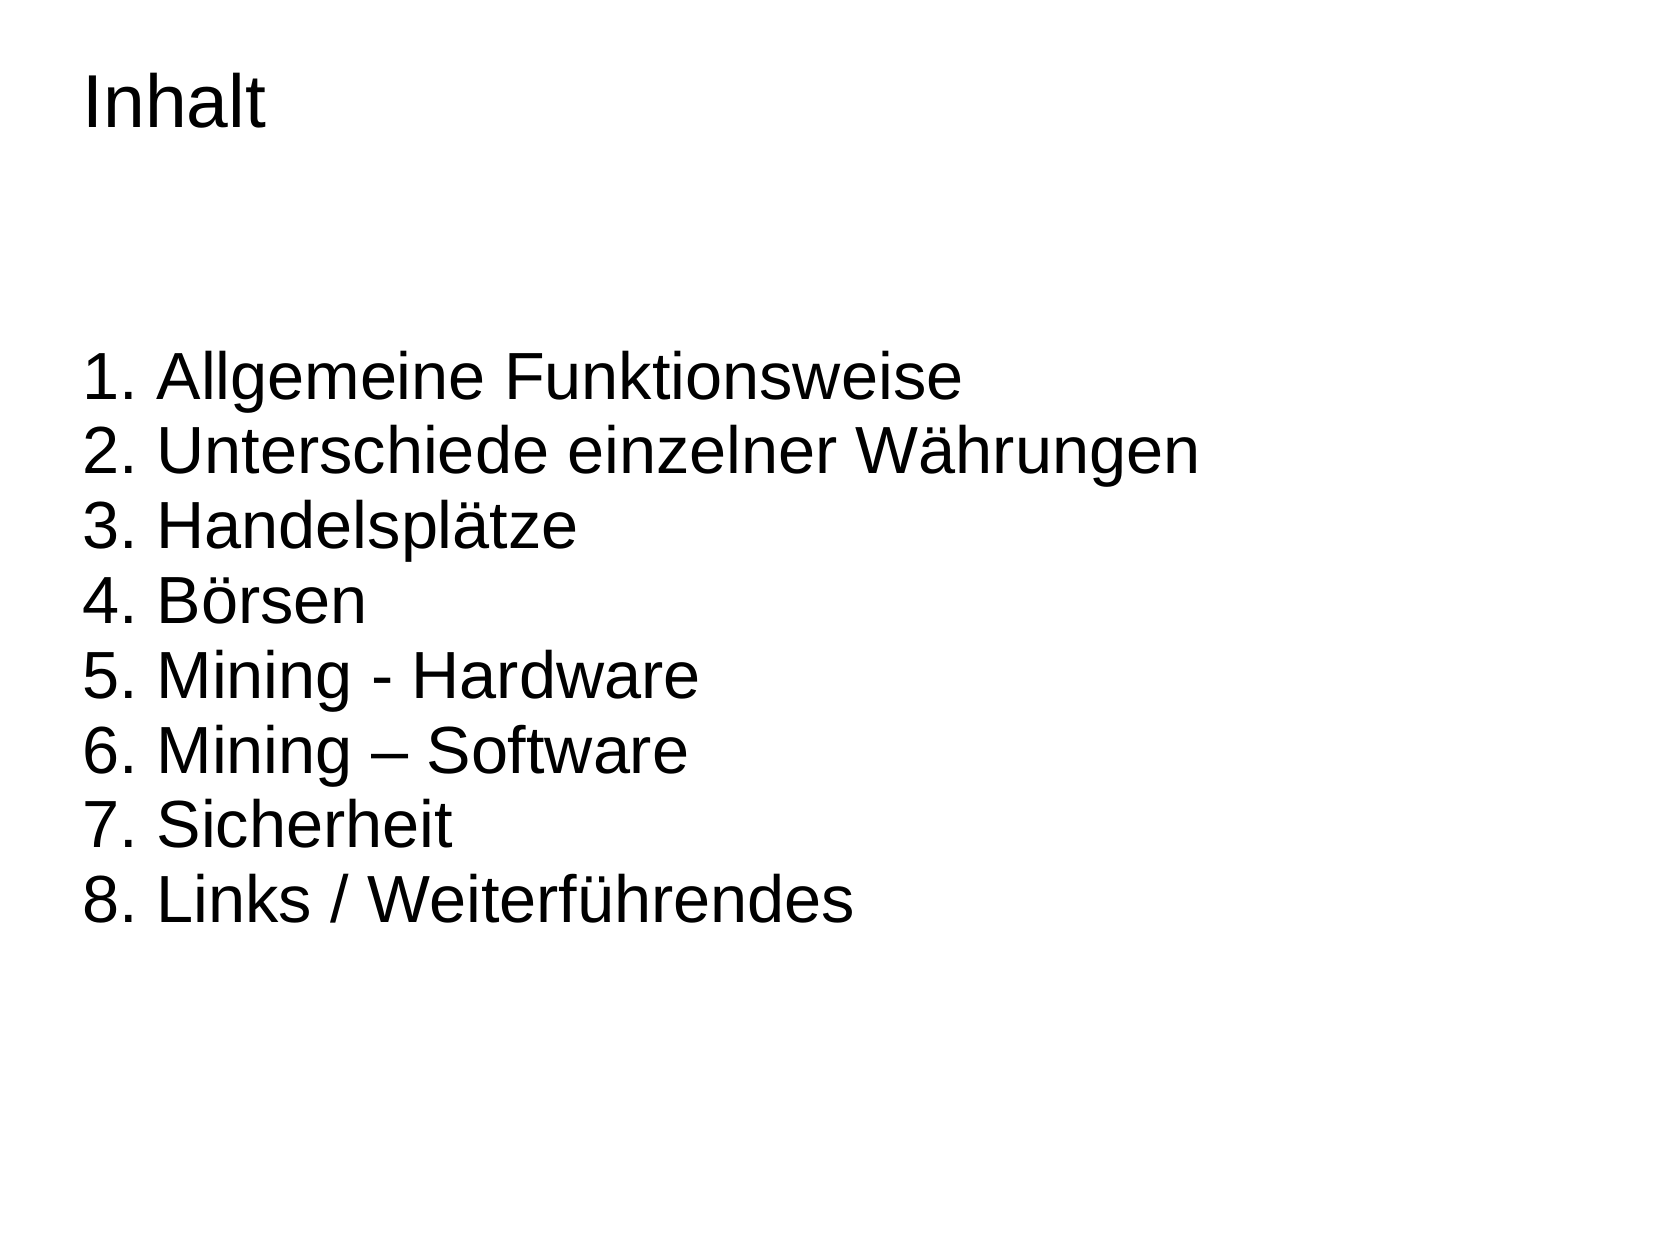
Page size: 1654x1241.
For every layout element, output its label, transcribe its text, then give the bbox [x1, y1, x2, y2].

title Inhalt [82, 49, 1571, 154]
subtitle Allgemeine Funktionsweise Unterschiede einzelner Währungen Handelsplätze Börsen Mining - Hardware Mining – Software Sicherheit Links / Weiterführendes [82, 224, 1571, 1052]
